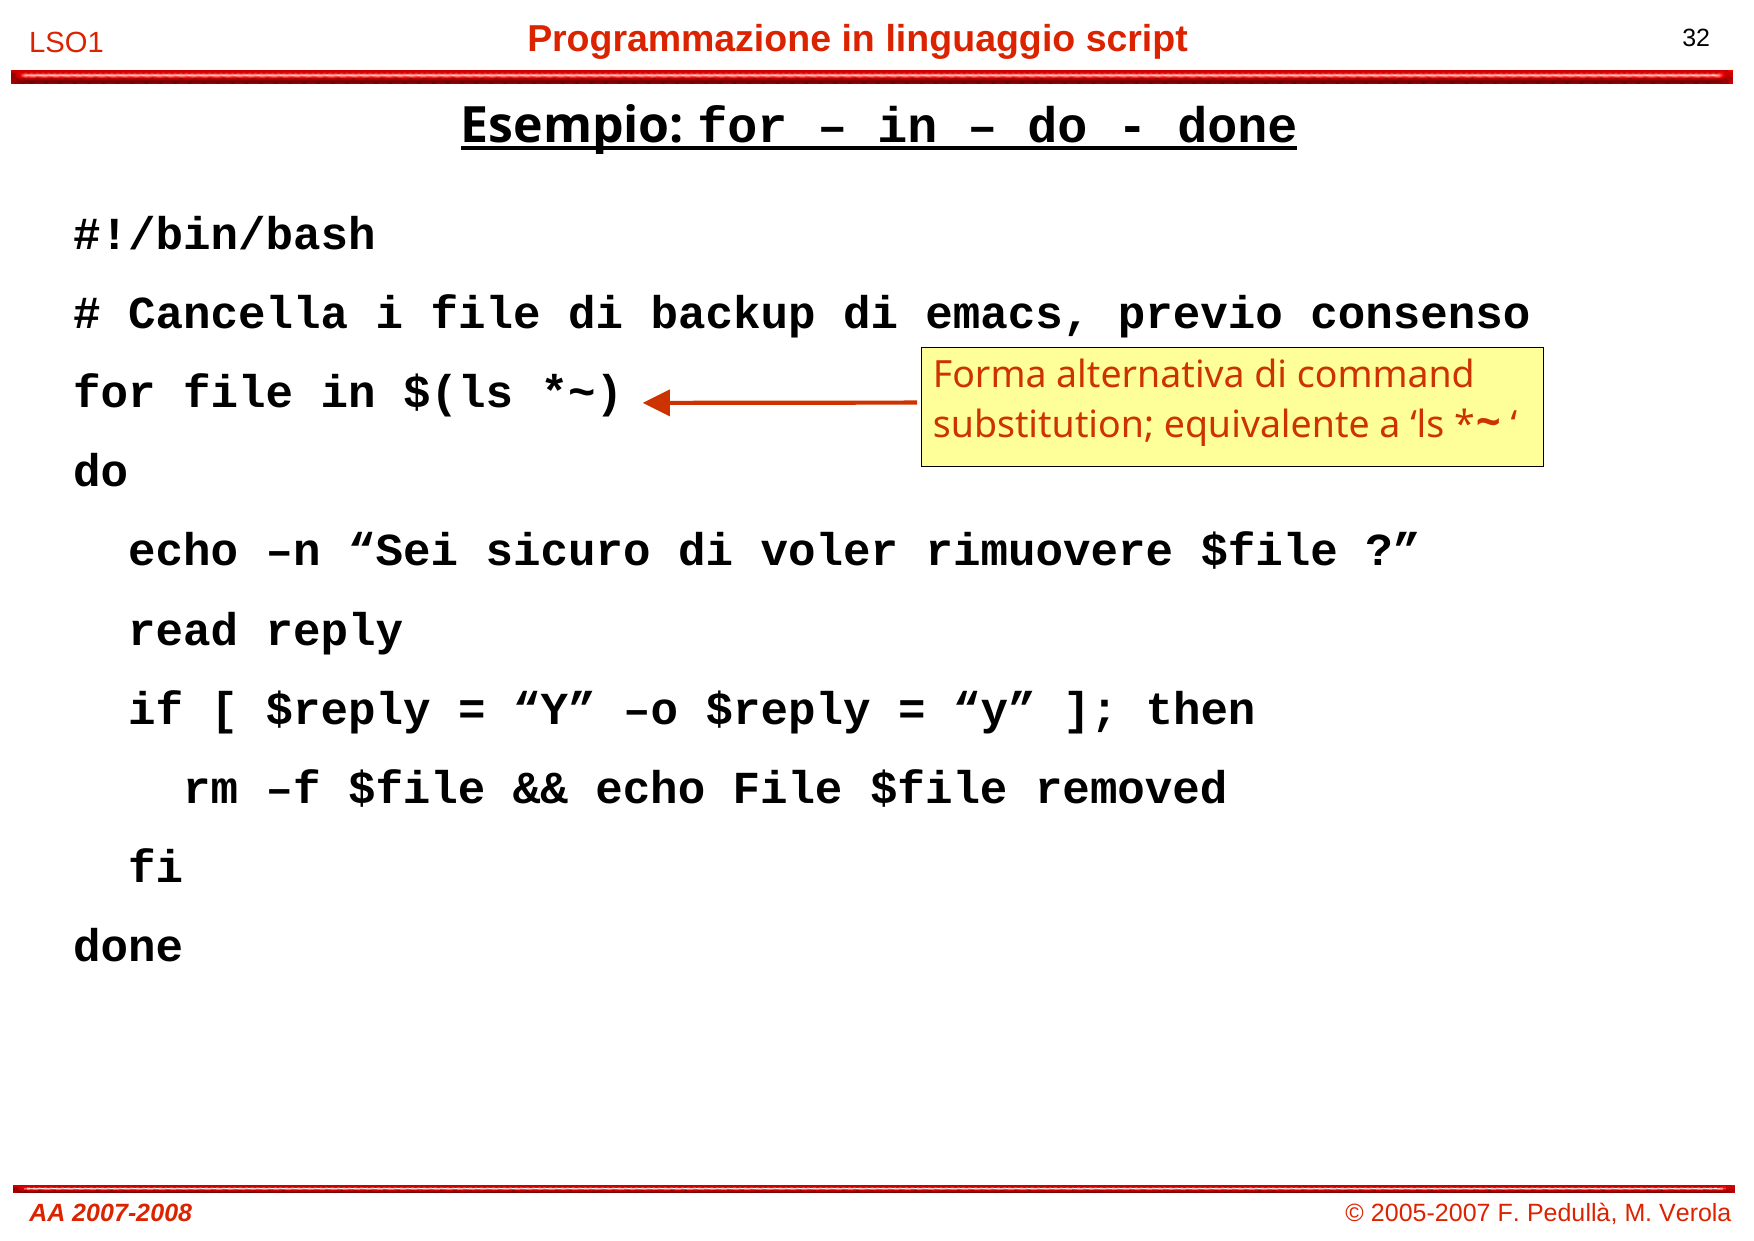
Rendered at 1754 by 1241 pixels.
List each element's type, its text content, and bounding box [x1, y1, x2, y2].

text_box Forma alternativa di command substitution; equivalente a ‘ls *~ ‘ [921, 347, 1544, 467]
picture [13, 1185, 1735, 1193]
list #!/bin/bash # Cancella i file di backup di emacs, previo consenso for file in $(ls *~) do echo –n “Sei sicuro di voler rimuovere $file ?” read reply if [ $reply = “Y” –o $reply = “y” ]; then rm –f $file && echo File $file removed fi done [58, 208, 1696, 1089]
picture [11, 70, 1733, 84]
title Esempio: for – in – do - done [431, 77, 1328, 173]
